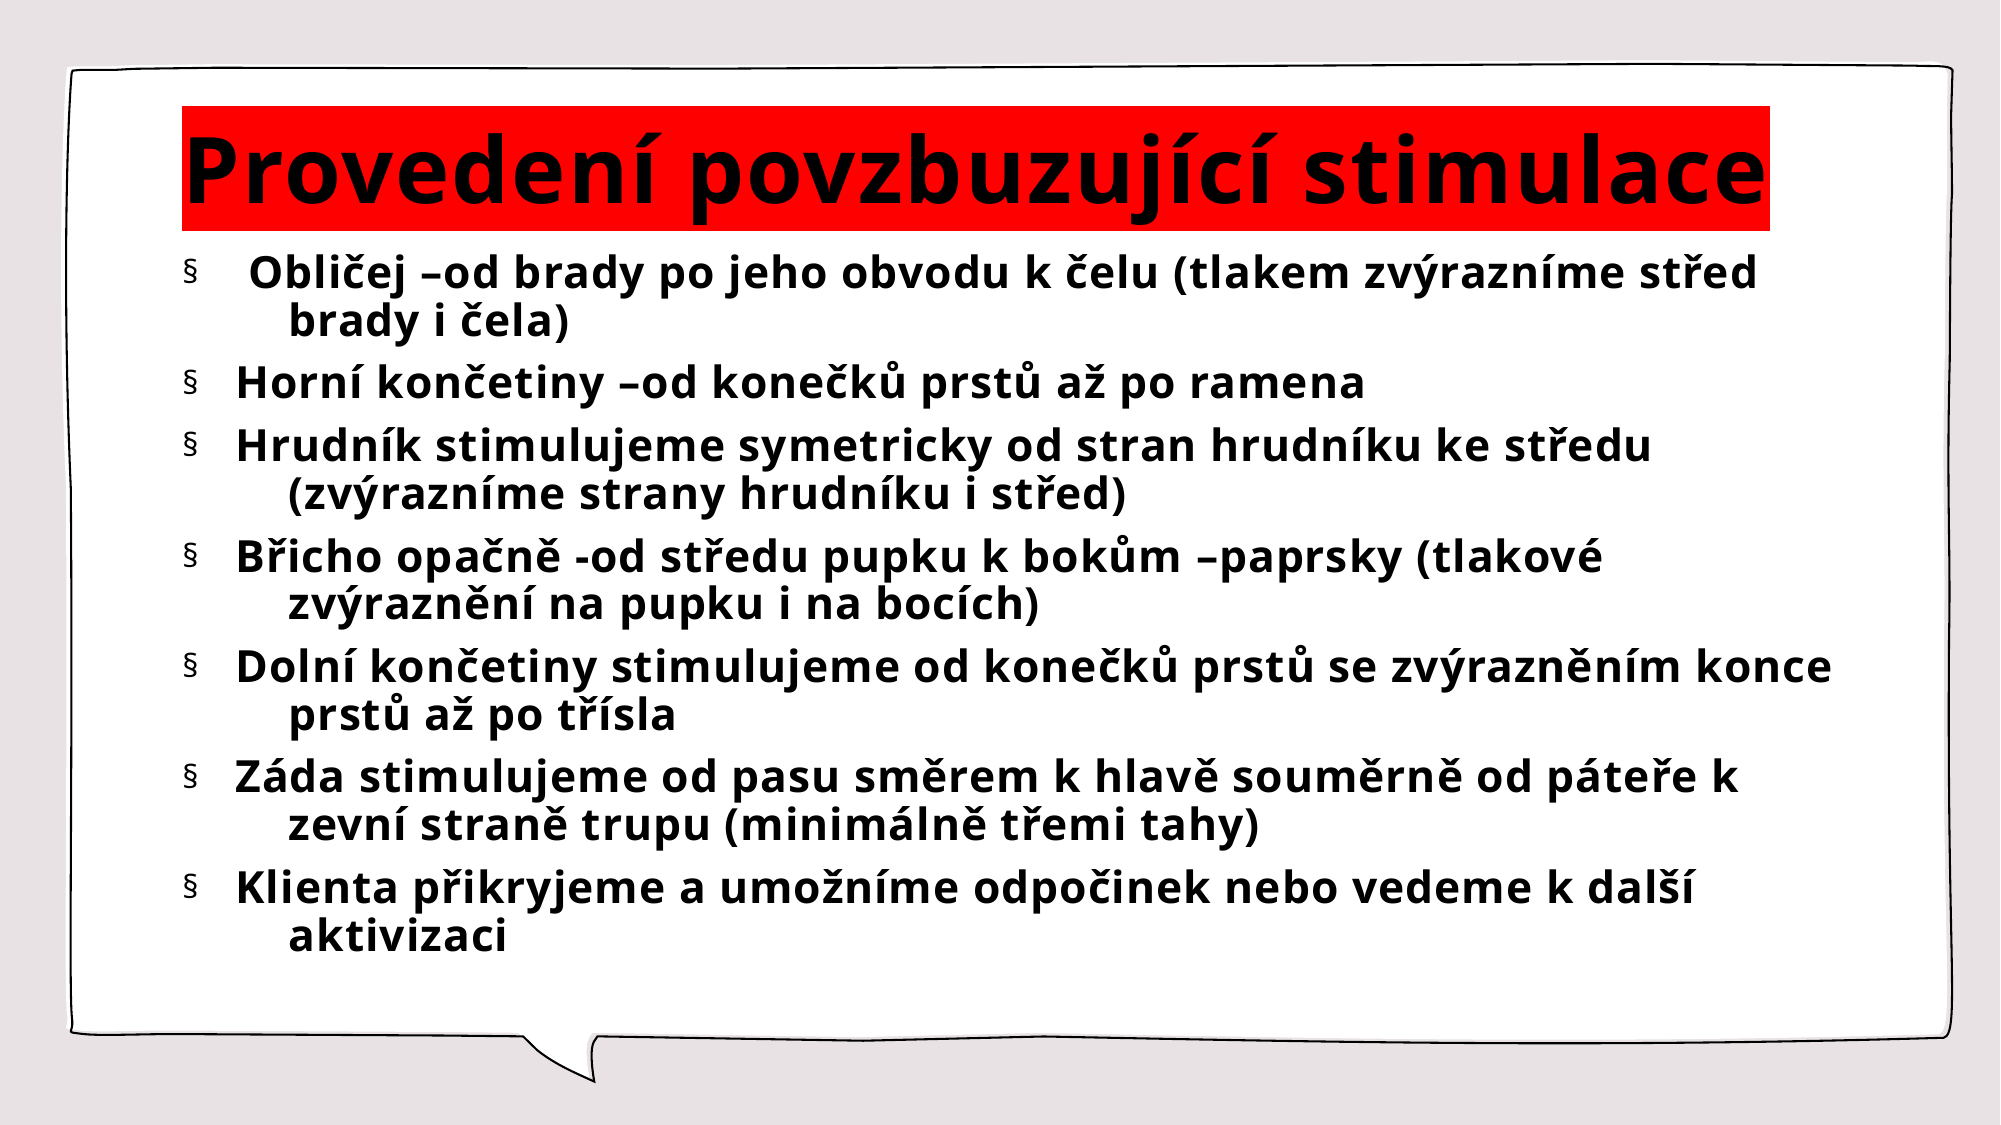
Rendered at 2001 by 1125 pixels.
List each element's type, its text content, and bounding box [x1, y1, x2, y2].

title Provedení povzbuzující stimulace [167, 91, 1863, 242]
list Obličej –od brady po jeho obvodu k čelu (tlakem zvýrazníme střed brady i čela) Horní končetiny –od konečků prstů až po ramena Hrudník stimulujeme symetricky od stran hrudníku ke středu (zvýrazníme strany hrudníku i střed) Břicho opačně -od středu pupku k bokům –paprsky (tlakové zvýraznění na pupku i na bocích) Dolní končetiny stimulujeme od konečků prstů se zvýrazněním konce prstů až po třísla Záda stimulujeme od pasu směrem k hlavě souměrně od páteře k zevní straně trupu (minimálně třemi tahy) Klienta přikryjeme a umožníme odpočinek nebo vedeme k další aktivizaci [167, 242, 1863, 971]
